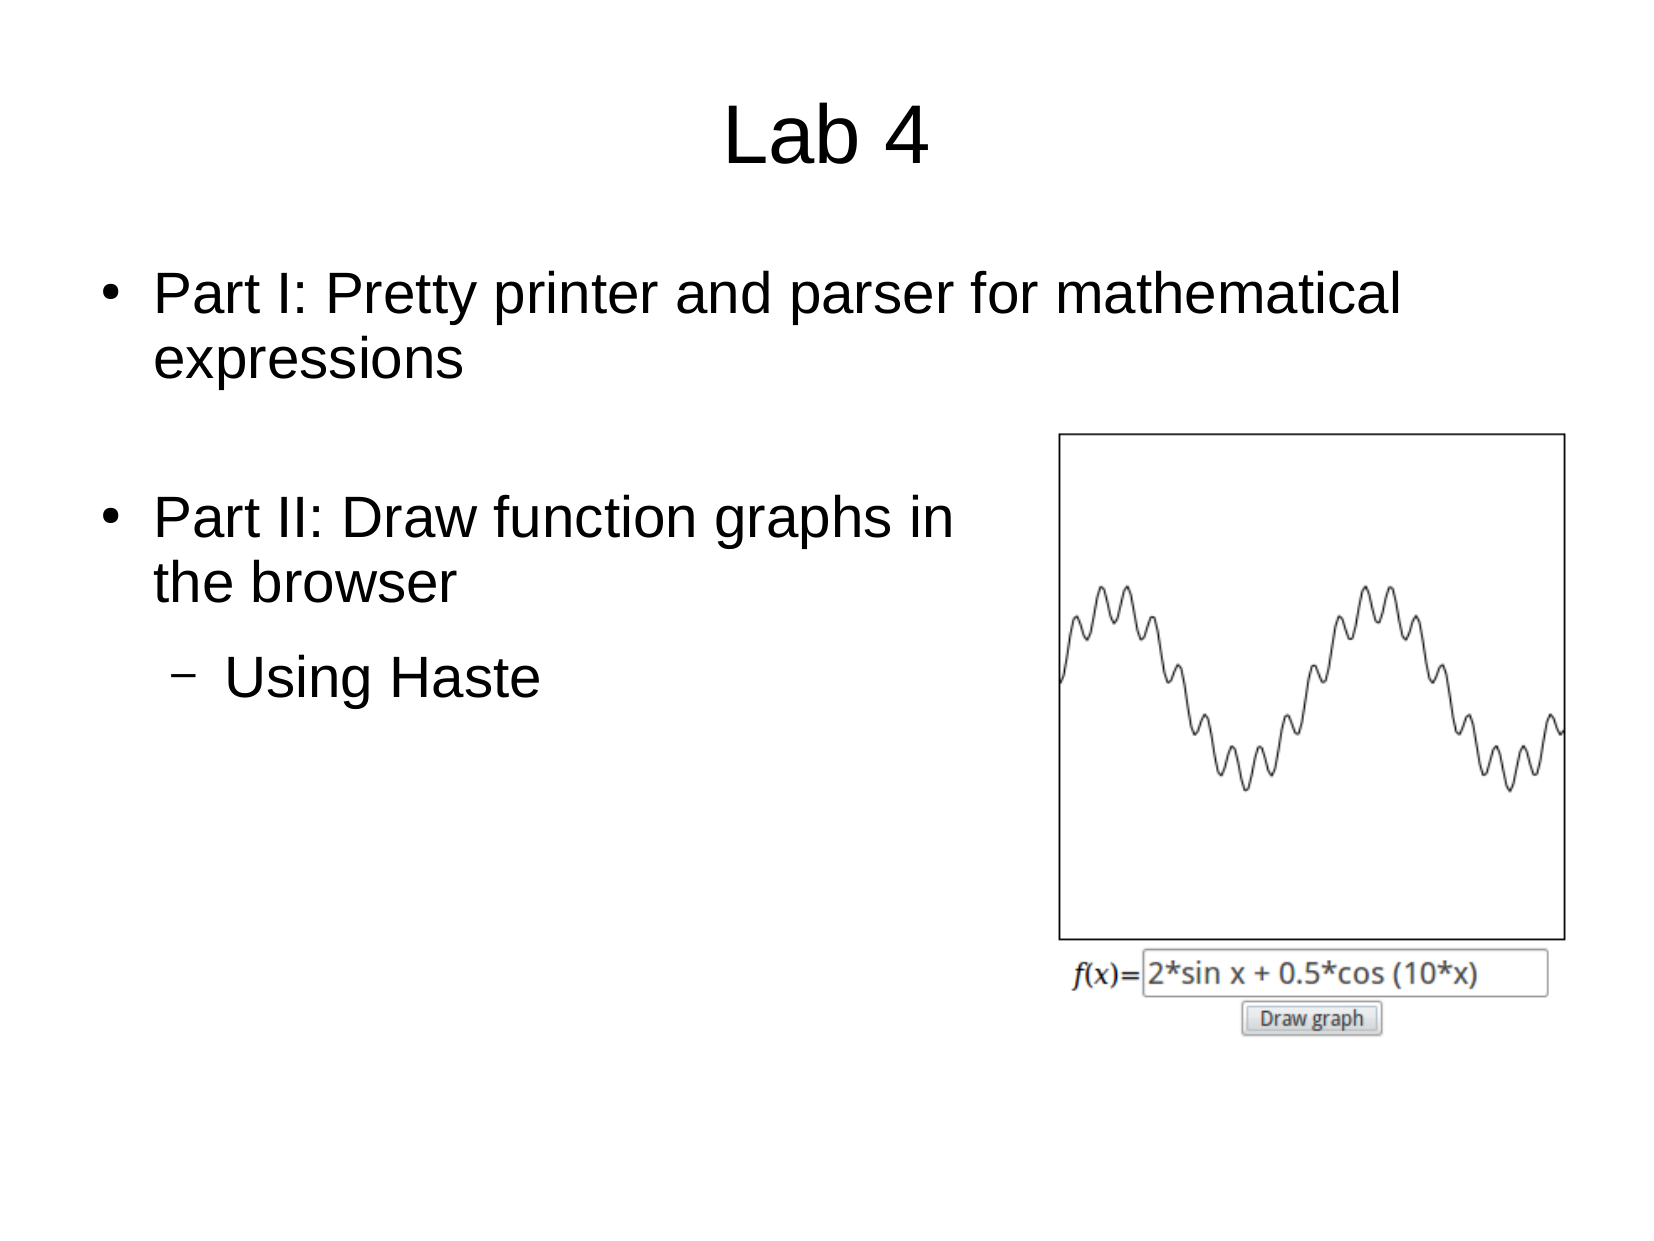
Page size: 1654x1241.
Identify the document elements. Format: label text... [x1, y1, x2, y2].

list Part I: Pretty printer and parser for mathematical expressions Part II: Draw function graphs in the browser Using Haste [82, 260, 1571, 1130]
title Lab 4 [82, 31, 1571, 239]
picture [1017, 427, 1601, 1048]
